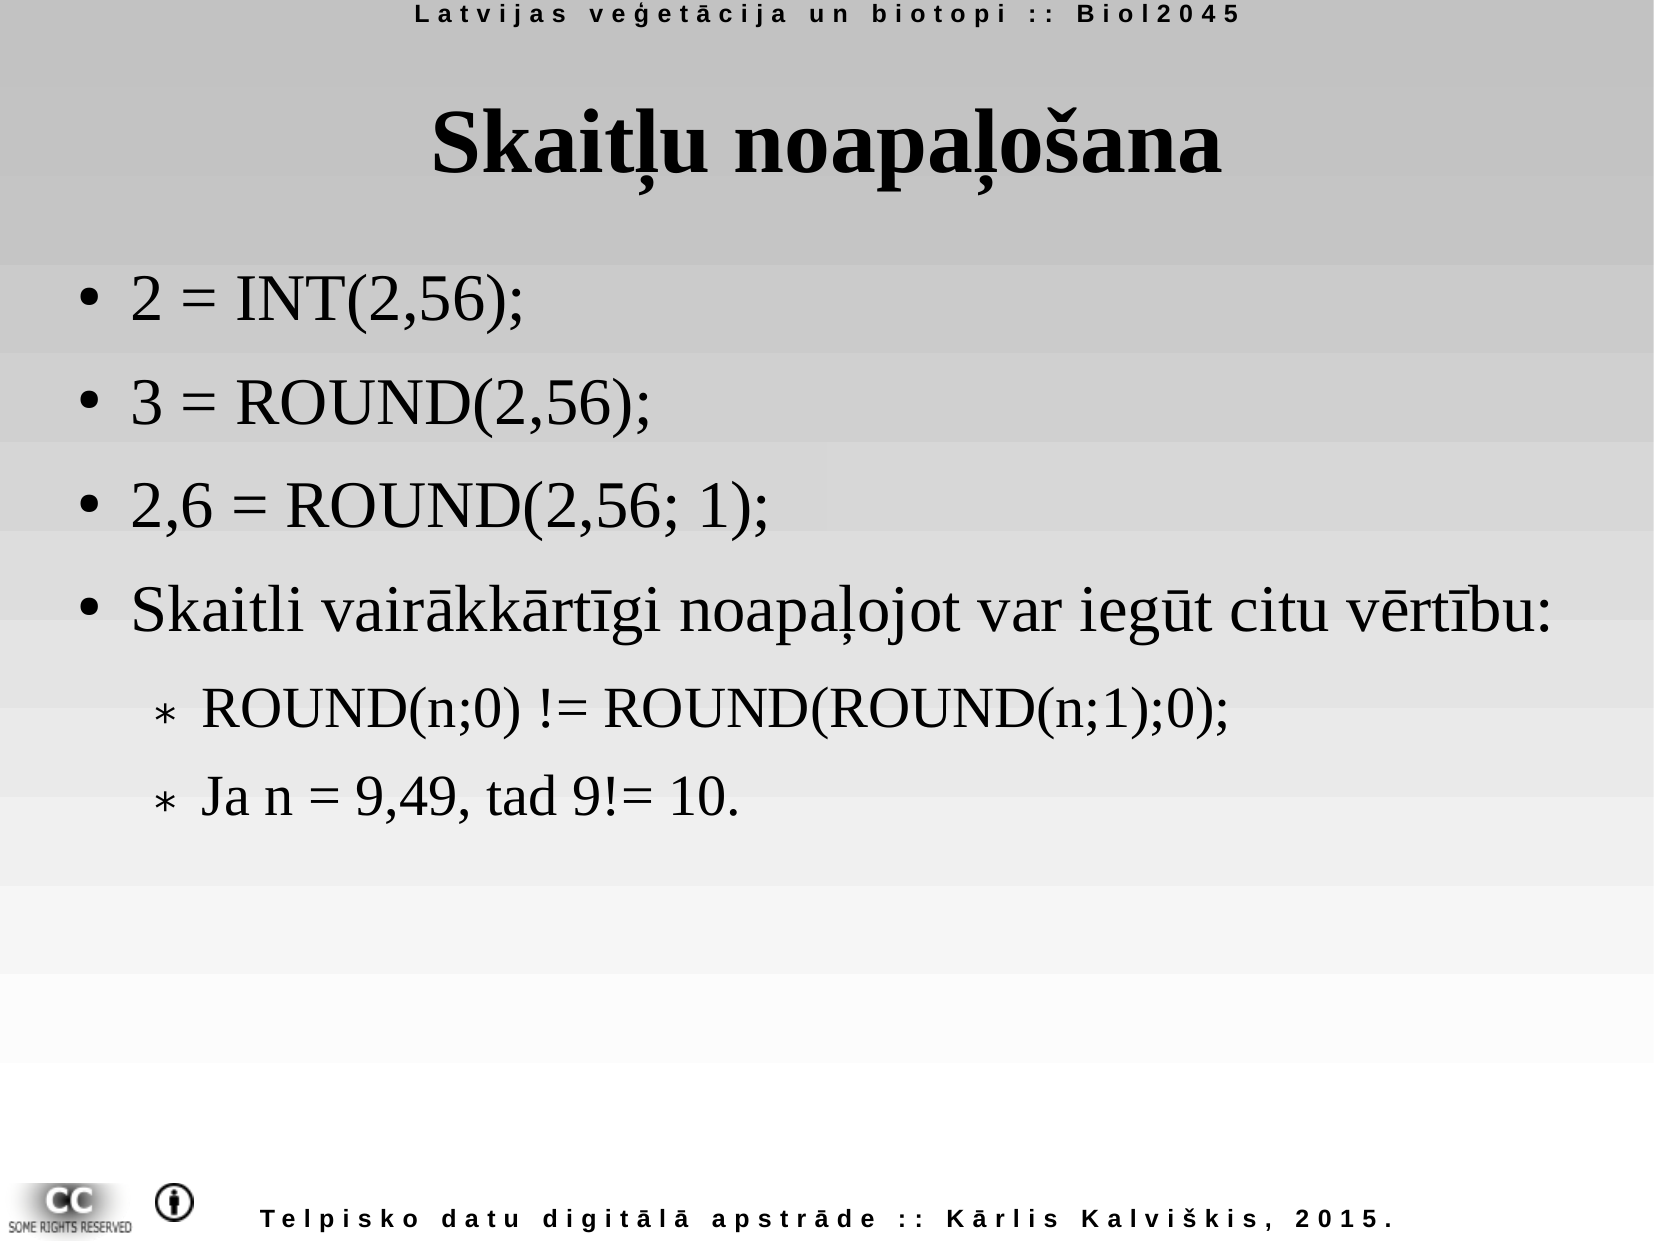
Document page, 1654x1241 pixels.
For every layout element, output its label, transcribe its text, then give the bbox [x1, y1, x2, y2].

picture [0, 0, 1654, 1241]
title Skaitļu noapaļošana [59, 37, 1596, 246]
list 2 = INT(2,56); 3 = ROUND(2,56); 2,6 = ROUND(2,56; 1); Skaitli vairākkārtīgi noapaļojot var iegūt citu vērtību: ROUND(n;0) != ROUND(ROUND(n;1);0); Ja n = 9,49, tad 9!= 10. [59, 261, 1596, 981]
